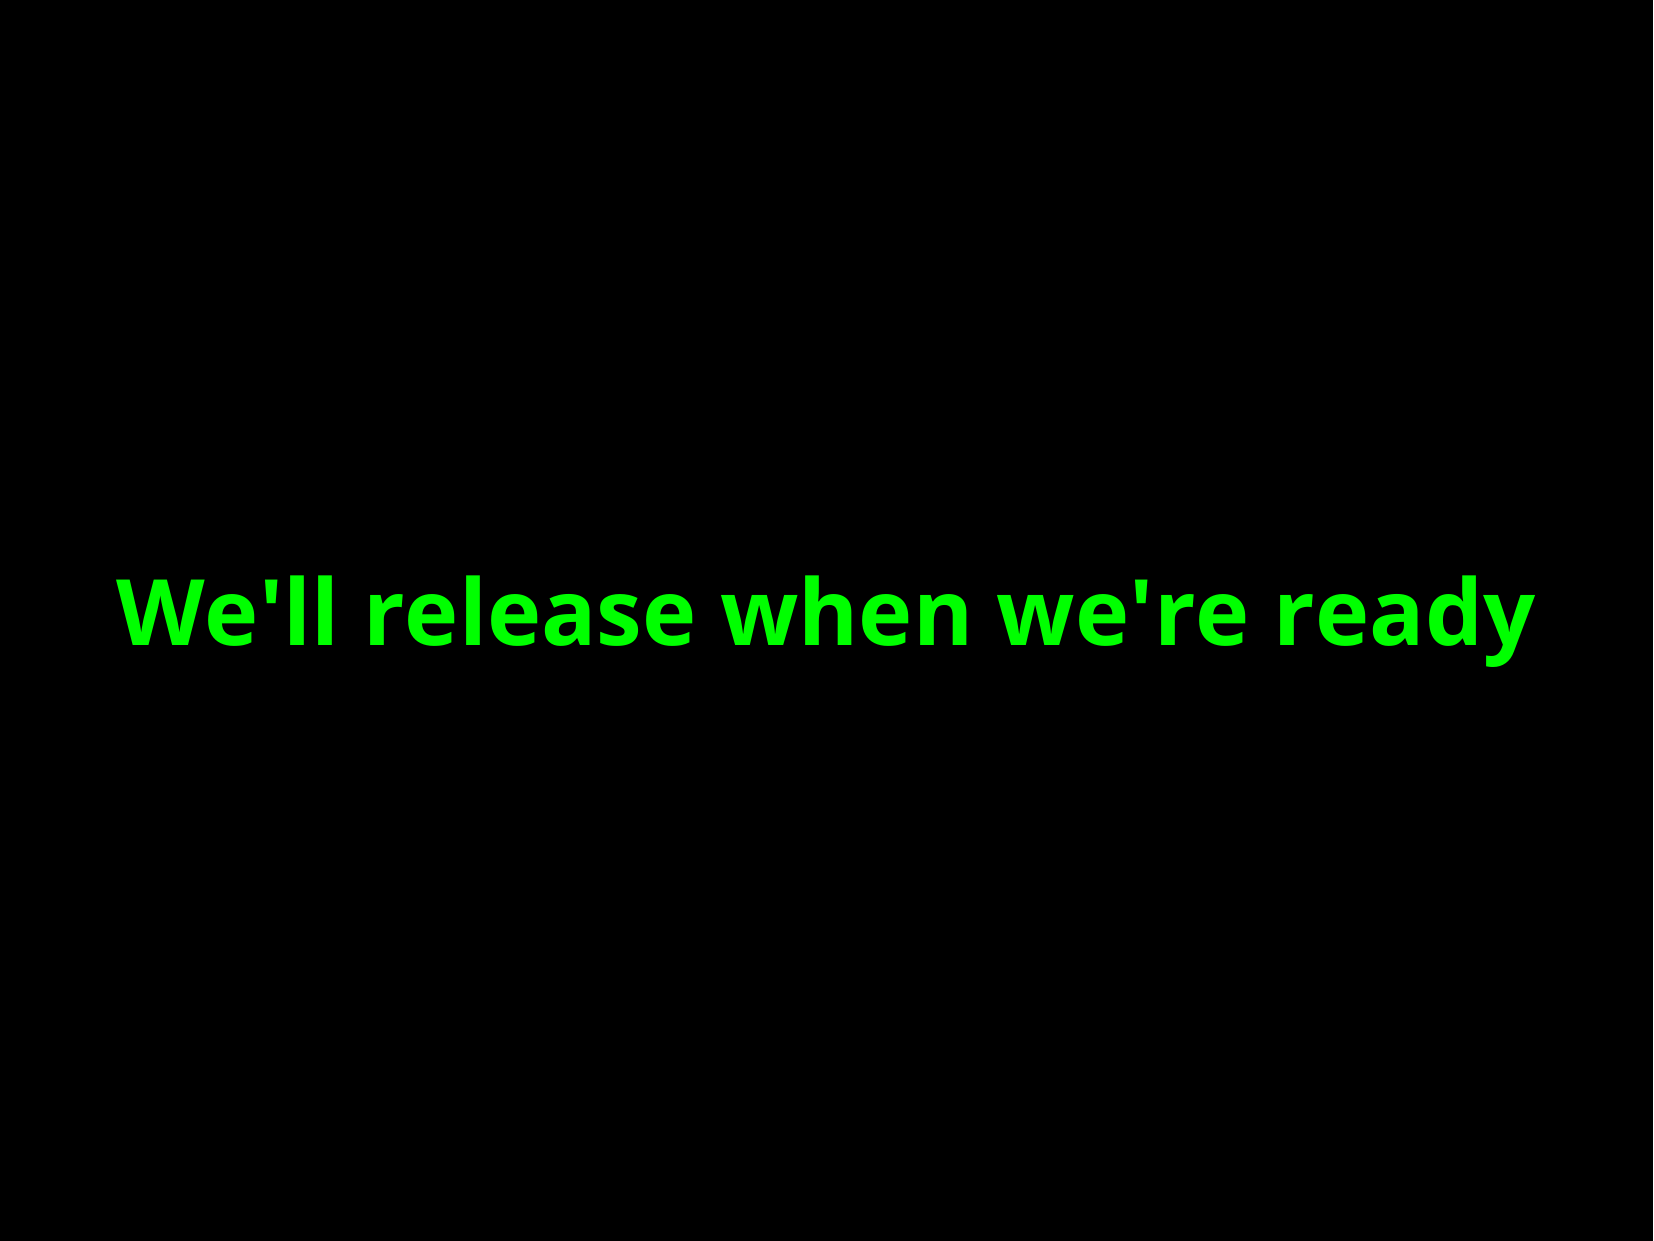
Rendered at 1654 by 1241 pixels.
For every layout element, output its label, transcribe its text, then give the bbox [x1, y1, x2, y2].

title We'll release when we're ready [82, 56, 1571, 1163]
